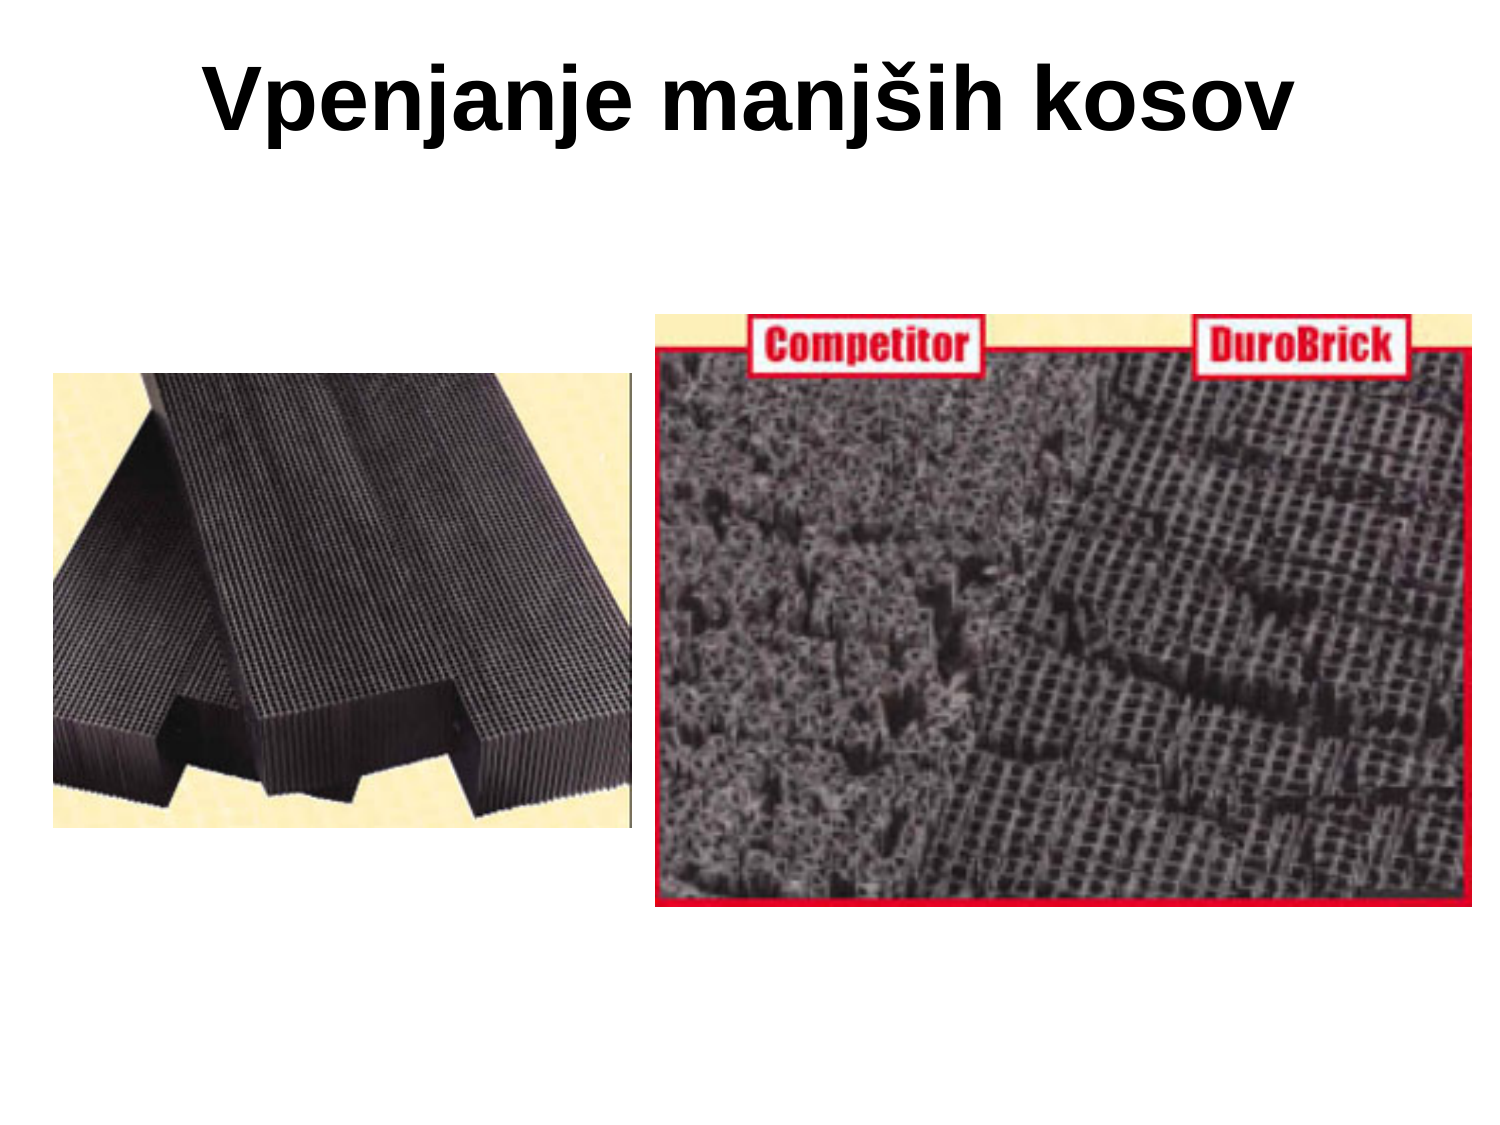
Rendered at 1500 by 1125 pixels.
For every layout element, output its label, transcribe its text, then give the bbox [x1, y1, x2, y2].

title Vpenjanje manjših kosov [112, 0, 1388, 188]
picture [655, 314, 1472, 907]
picture [53, 373, 632, 828]
